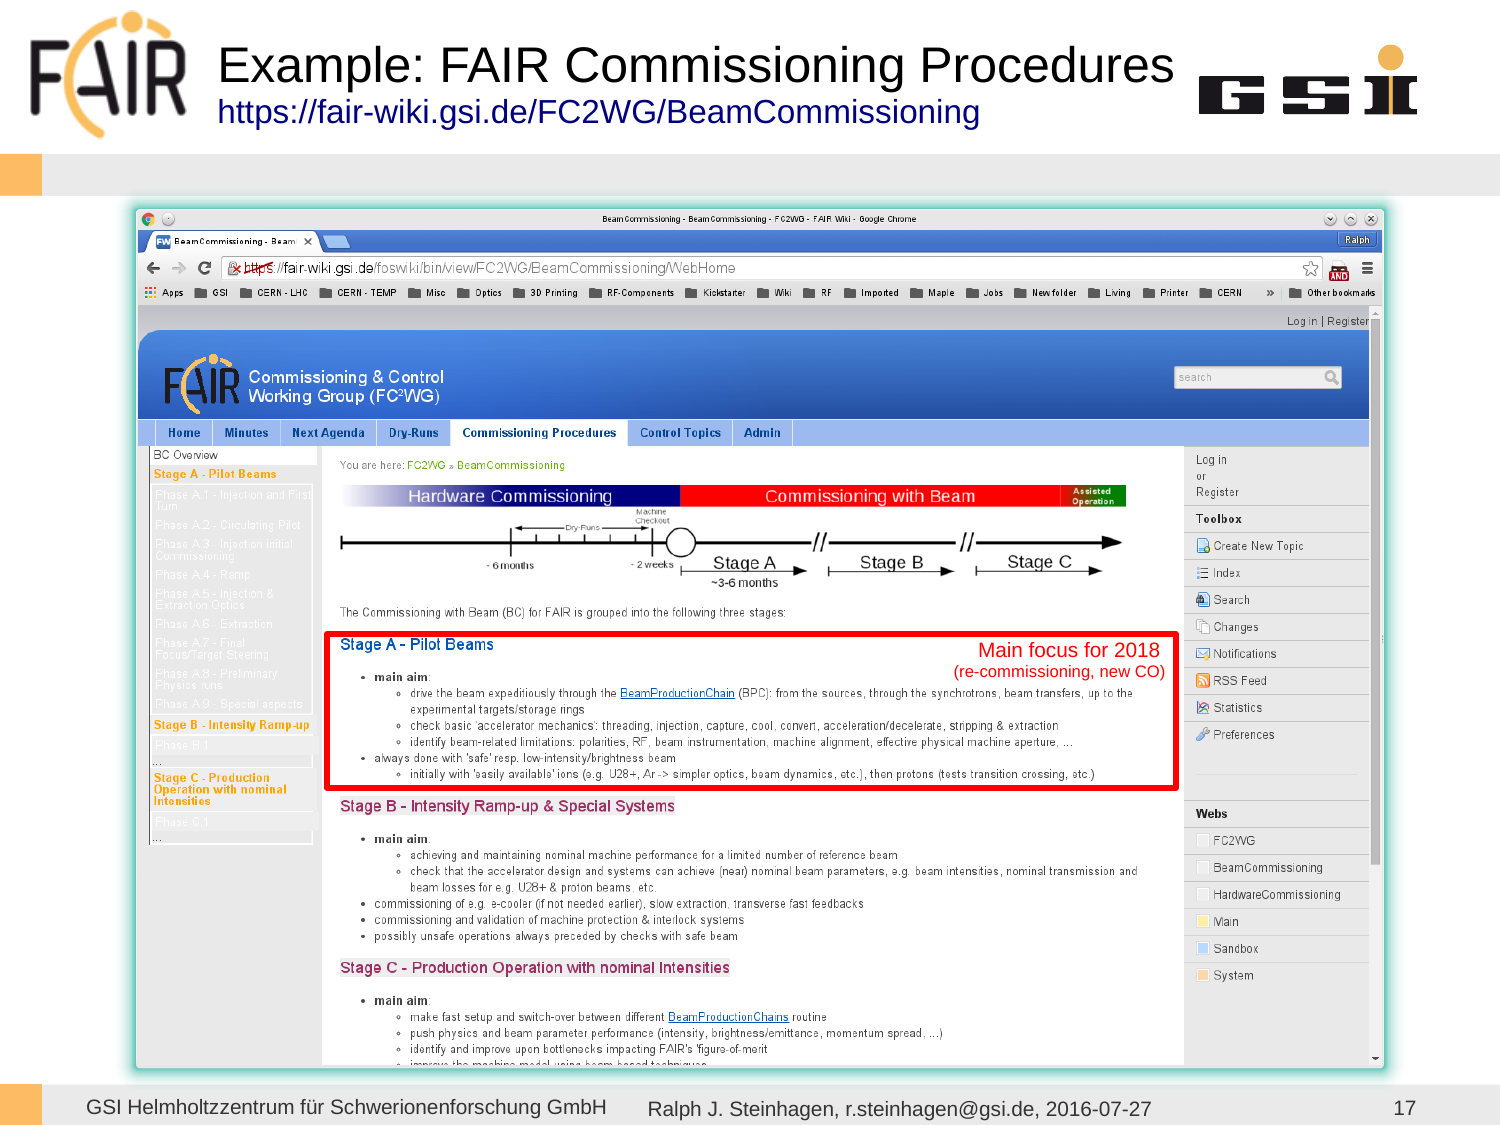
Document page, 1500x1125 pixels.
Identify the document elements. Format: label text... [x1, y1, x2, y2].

text_box Main focus for 2018 (re-commissioning, new CO) [938, 631, 1181, 700]
title Example: FAIR Commissioning Procedures https://fair-wiki.gsi.de/FC2WG/BeamCommissioning [217, 20, 1180, 147]
picture [1197, 42, 1419, 117]
picture [100, 173, 1419, 1104]
picture [30, 9, 187, 141]
